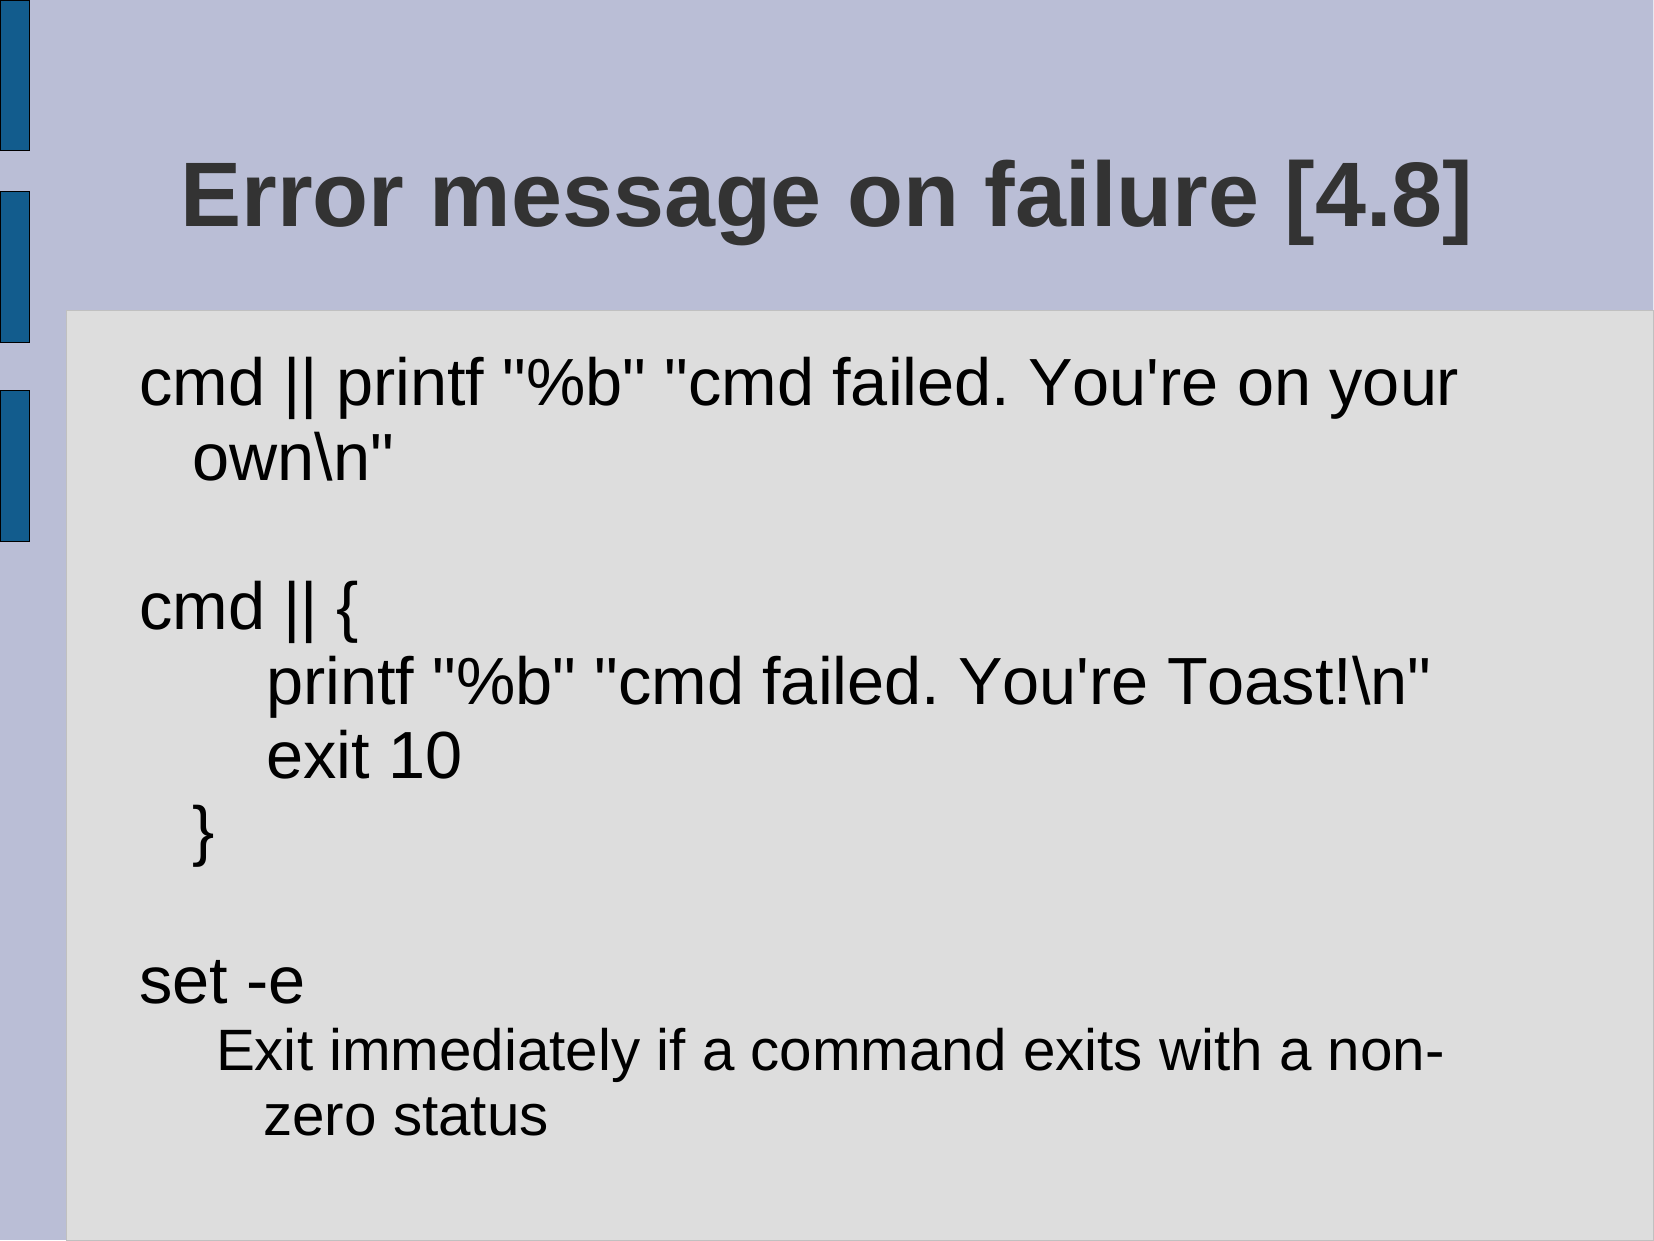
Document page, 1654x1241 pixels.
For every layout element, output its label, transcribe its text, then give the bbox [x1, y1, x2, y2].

list cmd || printf "%b" "cmd failed. You're on your own\n" cmd || { printf "%b" "cmd failed. You're Toast!\n" exit 10 } set -e Exit immediately if a command exits with a non-zero status [121, 344, 1534, 1148]
title Error message on failure [4.8] [121, 98, 1534, 291]
